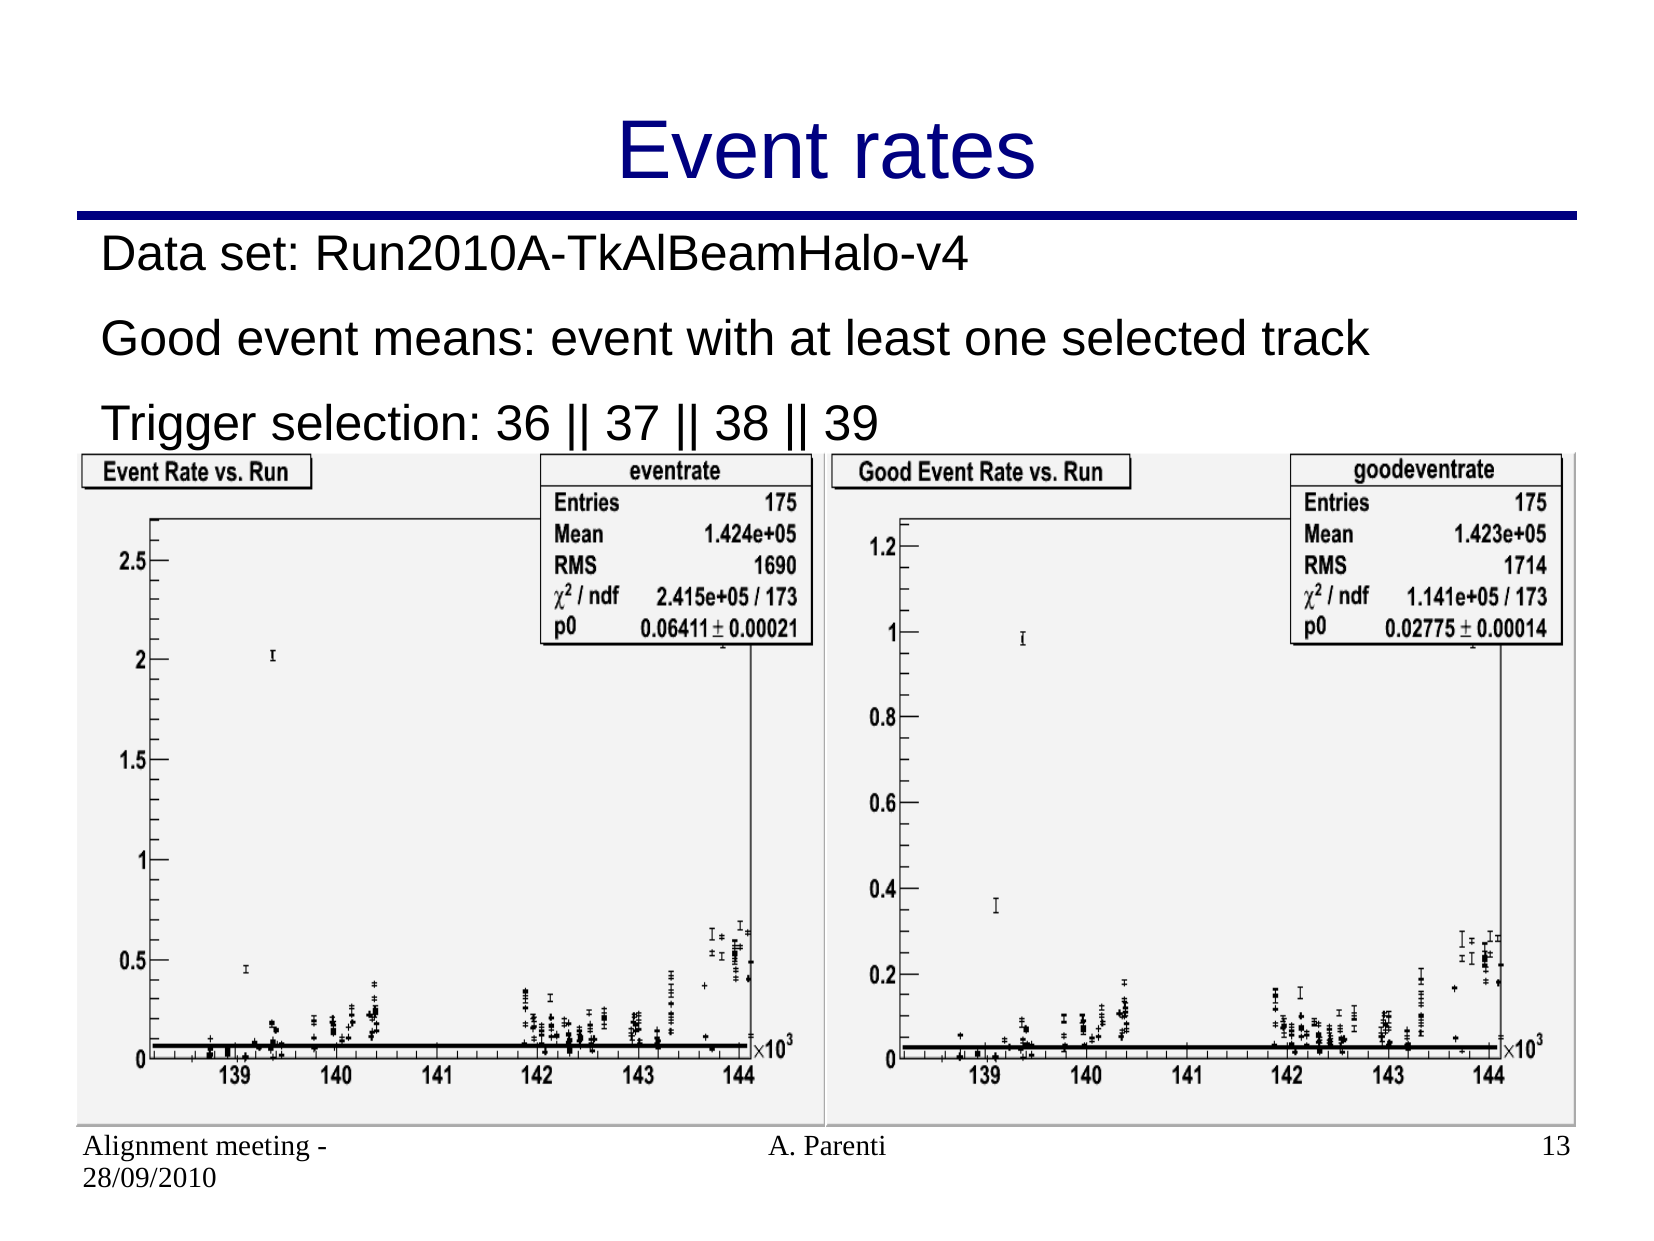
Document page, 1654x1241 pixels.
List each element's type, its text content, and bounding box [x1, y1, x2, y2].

picture [75, 451, 1576, 1127]
list Data set: Run2010A-TkAlBeamHalo-v4 Good event means: event with at least one selected track Trigger selection: 36 || 37 || 38 || 39 [82, 225, 1571, 451]
title Event rates [82, 75, 1571, 225]
